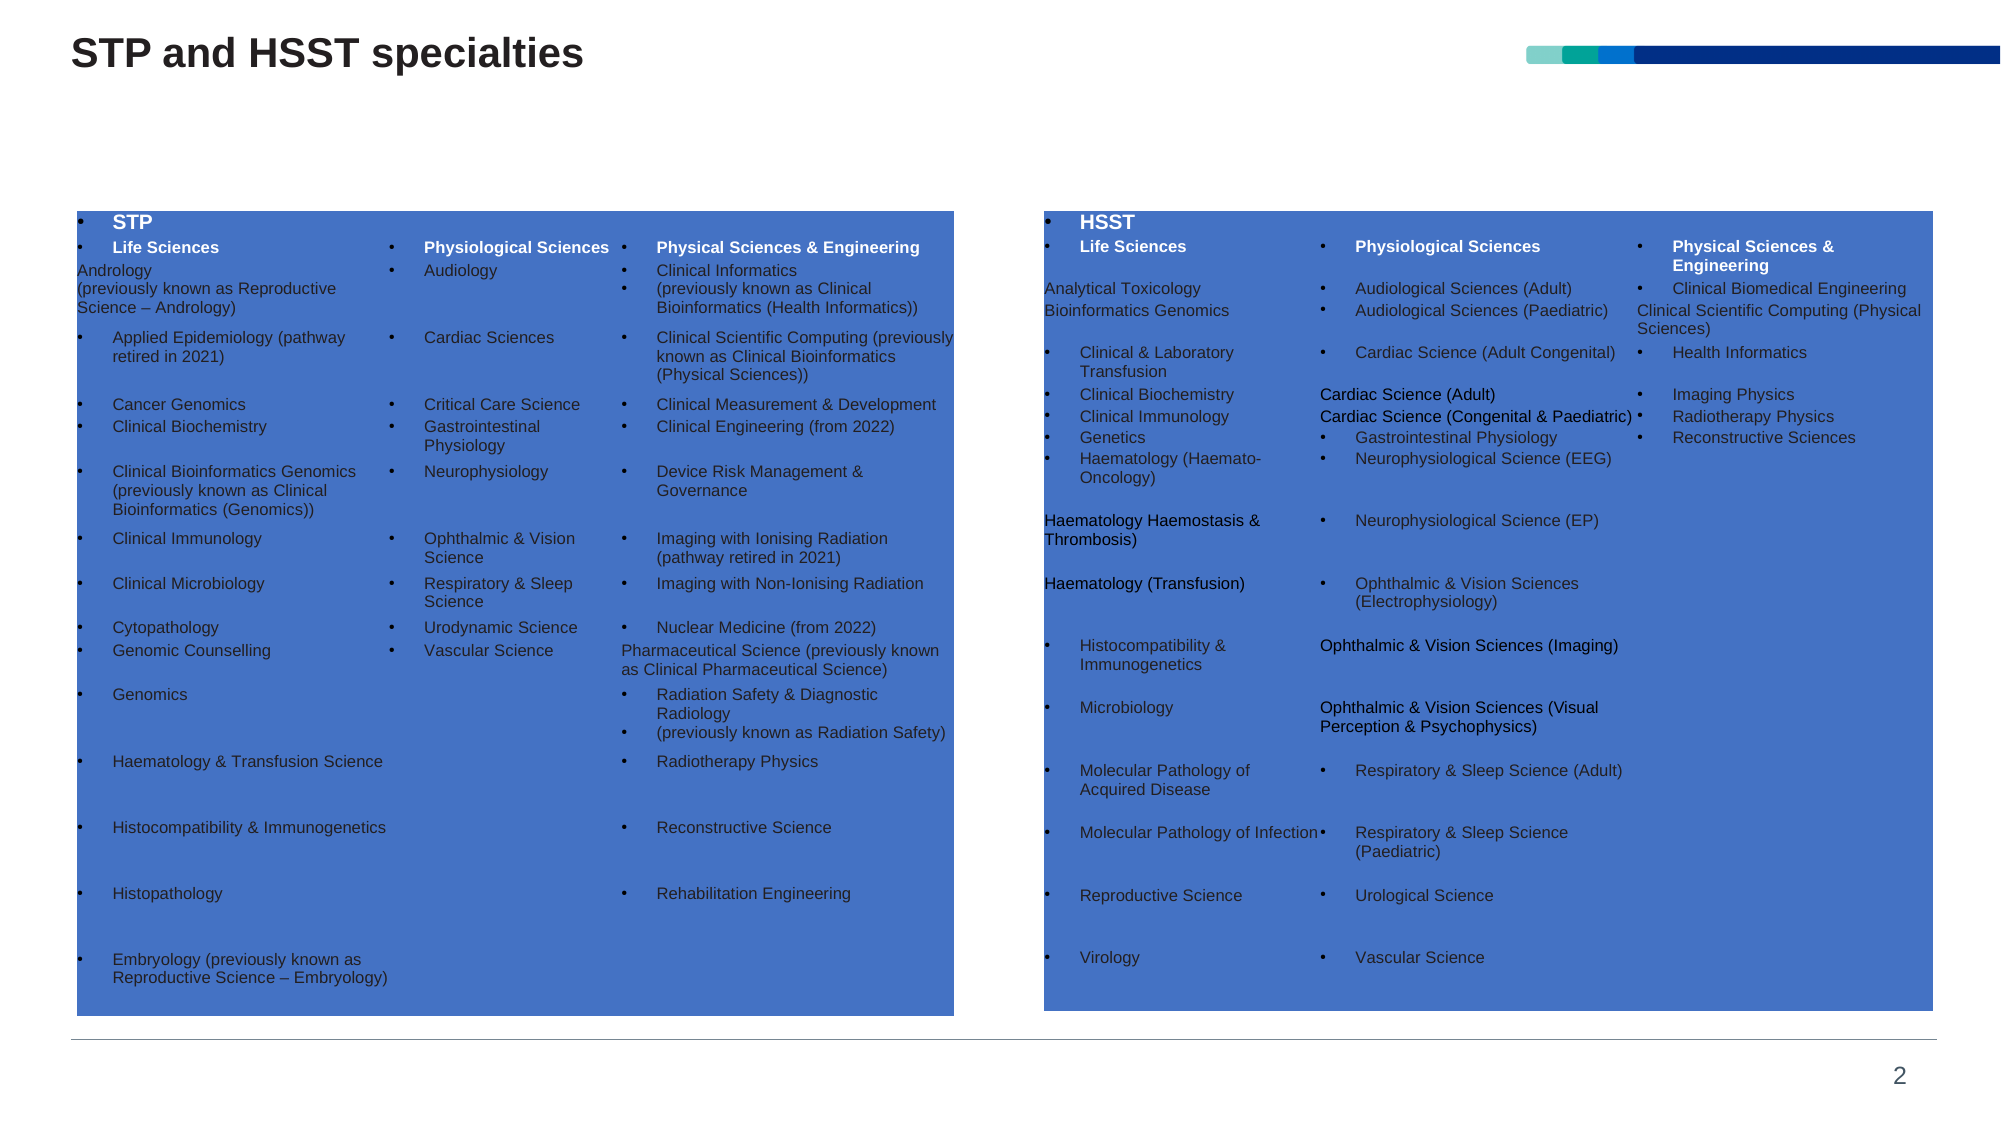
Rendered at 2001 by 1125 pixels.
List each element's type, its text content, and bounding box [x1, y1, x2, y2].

table_cell Embryology (previously known as Reproductive Science – Embryology) [77, 950, 389, 1016]
table_header STP [77, 211, 954, 239]
table_cell Life Sciences [1044, 237, 1320, 280]
table_cell Ophthalmic & Vision Sciences (Imaging) [1320, 636, 1637, 699]
table_cell Neurophysiological Science (EEG) [1320, 449, 1637, 512]
table_cell [389, 950, 621, 1016]
table_cell Physiological Sciences [389, 239, 621, 261]
title STP and HSST specialties [70, 32, 1513, 79]
table_cell Reconstructive Science [621, 818, 954, 884]
table_cell Histopathology [77, 884, 389, 950]
table_cell [1637, 823, 1933, 886]
table_cell Health Informatics [1637, 343, 1933, 386]
table_cell Urological Science [1320, 886, 1637, 948]
table_cell [1637, 699, 1933, 761]
table_cell Nuclear Medicine (from 2022) [621, 619, 954, 641]
table_cell Urodynamic Science [389, 619, 621, 641]
table_cell Cardiac Sciences [389, 328, 621, 395]
table_cell [389, 818, 621, 884]
table_cell Histocompatibility & Immunogenetics [77, 818, 389, 884]
table_cell Clinical Scientific Computing (Physical Sciences) [1637, 301, 1933, 343]
table_cell Applied Epidemiology (pathway retired in 2021) [77, 328, 389, 395]
table_cell Imaging with Non-Ionising Radiation [621, 574, 954, 619]
table_cell Analytical Toxicology [1044, 280, 1320, 301]
table_cell Cardiac Science (Congenital & Paediatric) [1320, 407, 1637, 428]
table_cell Andrology (previously known as Reproductive Science – Andrology) [77, 261, 389, 328]
table_cell Reconstructive Sciences [1637, 428, 1933, 449]
table_cell Haematology (Haemato-Oncology) [1044, 449, 1320, 512]
table_cell [1637, 948, 1933, 1011]
table_cell Cytopathology [77, 619, 389, 641]
table_cell Critical Care Science [389, 395, 621, 417]
table_cell Ophthalmic & Vision Science [389, 529, 621, 574]
table_cell Clinical Biomedical Engineering [1637, 280, 1933, 301]
table_cell Radiotherapy Physics [621, 753, 954, 818]
table_cell Clinical Measurement & Development [621, 395, 954, 417]
table_cell [1637, 512, 1933, 574]
table_cell [1637, 761, 1933, 823]
table_cell Virology [1044, 948, 1320, 1011]
table_cell Life Sciences [77, 239, 389, 261]
table_cell Neurophysiology [389, 462, 621, 529]
table_cell [1637, 574, 1933, 636]
table_cell Cardiac Science (Adult Congenital) [1320, 343, 1637, 386]
table_cell Clinical Engineering (from 2022) [621, 417, 954, 462]
table_cell Microbiology [1044, 699, 1320, 761]
table_cell Neurophysiological Science (EP) [1320, 512, 1637, 574]
table_cell Histocompatibility & Immunogenetics [1044, 636, 1320, 699]
table_cell Clinical Informatics (previously known as Clinical Bioinformatics (Health Informatics)) [621, 261, 954, 328]
table_cell [389, 884, 621, 950]
table_cell Gastrointestinal Physiology [389, 417, 621, 462]
table_cell Audiological Sciences (Paediatric) [1320, 301, 1637, 343]
table_cell Imaging Physics [1637, 386, 1933, 407]
table_cell Pharmaceutical Science (previously known as Clinical Pharmaceutical Science) [621, 641, 954, 686]
table_cell Bioinformatics Genomics [1044, 301, 1320, 343]
table_cell Vascular Science [1320, 948, 1637, 1011]
table_cell Clinical Biochemistry [77, 417, 389, 462]
table_cell Haematology & Transfusion Science [77, 753, 389, 818]
table_cell Cardiac Science (Adult) [1320, 386, 1637, 407]
table_cell Respiratory & Sleep Science [389, 574, 621, 619]
table_cell Genomic Counselling [77, 641, 389, 686]
table_cell [621, 950, 954, 1016]
table_cell Clinical Biochemistry [1044, 386, 1320, 407]
table_cell Reproductive Science [1044, 886, 1320, 948]
table_cell Physiological Sciences [1320, 237, 1637, 280]
table_cell Ophthalmic & Vision Sciences (Electrophysiology) [1320, 574, 1637, 636]
table_cell Audiology [389, 261, 621, 328]
table_cell [1637, 886, 1933, 948]
table_cell Respiratory & Sleep Science (Adult) [1320, 761, 1637, 823]
table_cell Vascular Science [389, 641, 621, 686]
table_cell Clinical Bioinformatics Genomics (previously known as Clinical Bioinformatics (Genomics)) [77, 462, 389, 529]
table_cell Ophthalmic & Vision Sciences (Visual Perception & Psychophysics) [1320, 699, 1637, 761]
table_cell Cancer Genomics [77, 395, 389, 417]
table_cell Genomics [77, 686, 389, 753]
table_cell Molecular Pathology of Acquired Disease [1044, 761, 1320, 823]
table_cell Radiotherapy Physics [1637, 407, 1933, 428]
table_cell Rehabilitation Engineering [621, 884, 954, 950]
table_cell Clinical & Laboratory Transfusion [1044, 343, 1320, 386]
table_cell Respiratory & Sleep Science (Paediatric) [1320, 823, 1637, 886]
table_cell Clinical Immunology [1044, 407, 1320, 428]
table_cell Physical Sciences & Engineering [621, 239, 954, 261]
table_cell [389, 753, 621, 818]
table_cell Clinical Microbiology [77, 574, 389, 619]
table_cell [1637, 449, 1933, 512]
table_cell Audiological Sciences (Adult) [1320, 280, 1637, 301]
table_cell Haematology Haemostasis & Thrombosis) [1044, 512, 1320, 574]
table_cell Genetics [1044, 428, 1320, 449]
table_cell Molecular Pathology of Infection [1044, 823, 1320, 886]
table_cell Physical Sciences & Engineering [1637, 237, 1933, 280]
table_cell Clinical Scientific Computing (previously known as Clinical Bioinformatics (Physical Sciences)) [621, 328, 954, 395]
table_header HSST [1044, 211, 1933, 237]
table_cell Imaging with Ionising Radiation (pathway retired in 2021) [621, 529, 954, 574]
table_cell [389, 686, 621, 753]
table_cell [1637, 636, 1933, 699]
table_cell Haematology (Transfusion) [1044, 574, 1320, 636]
table_cell Clinical Immunology [77, 529, 389, 574]
table_cell Radiation Safety & Diagnostic Radiology (previously known as Radiation Safety) [621, 686, 954, 753]
table_cell Device Risk Management & Governance [621, 462, 954, 529]
table_cell Gastrointestinal Physiology [1320, 428, 1637, 449]
